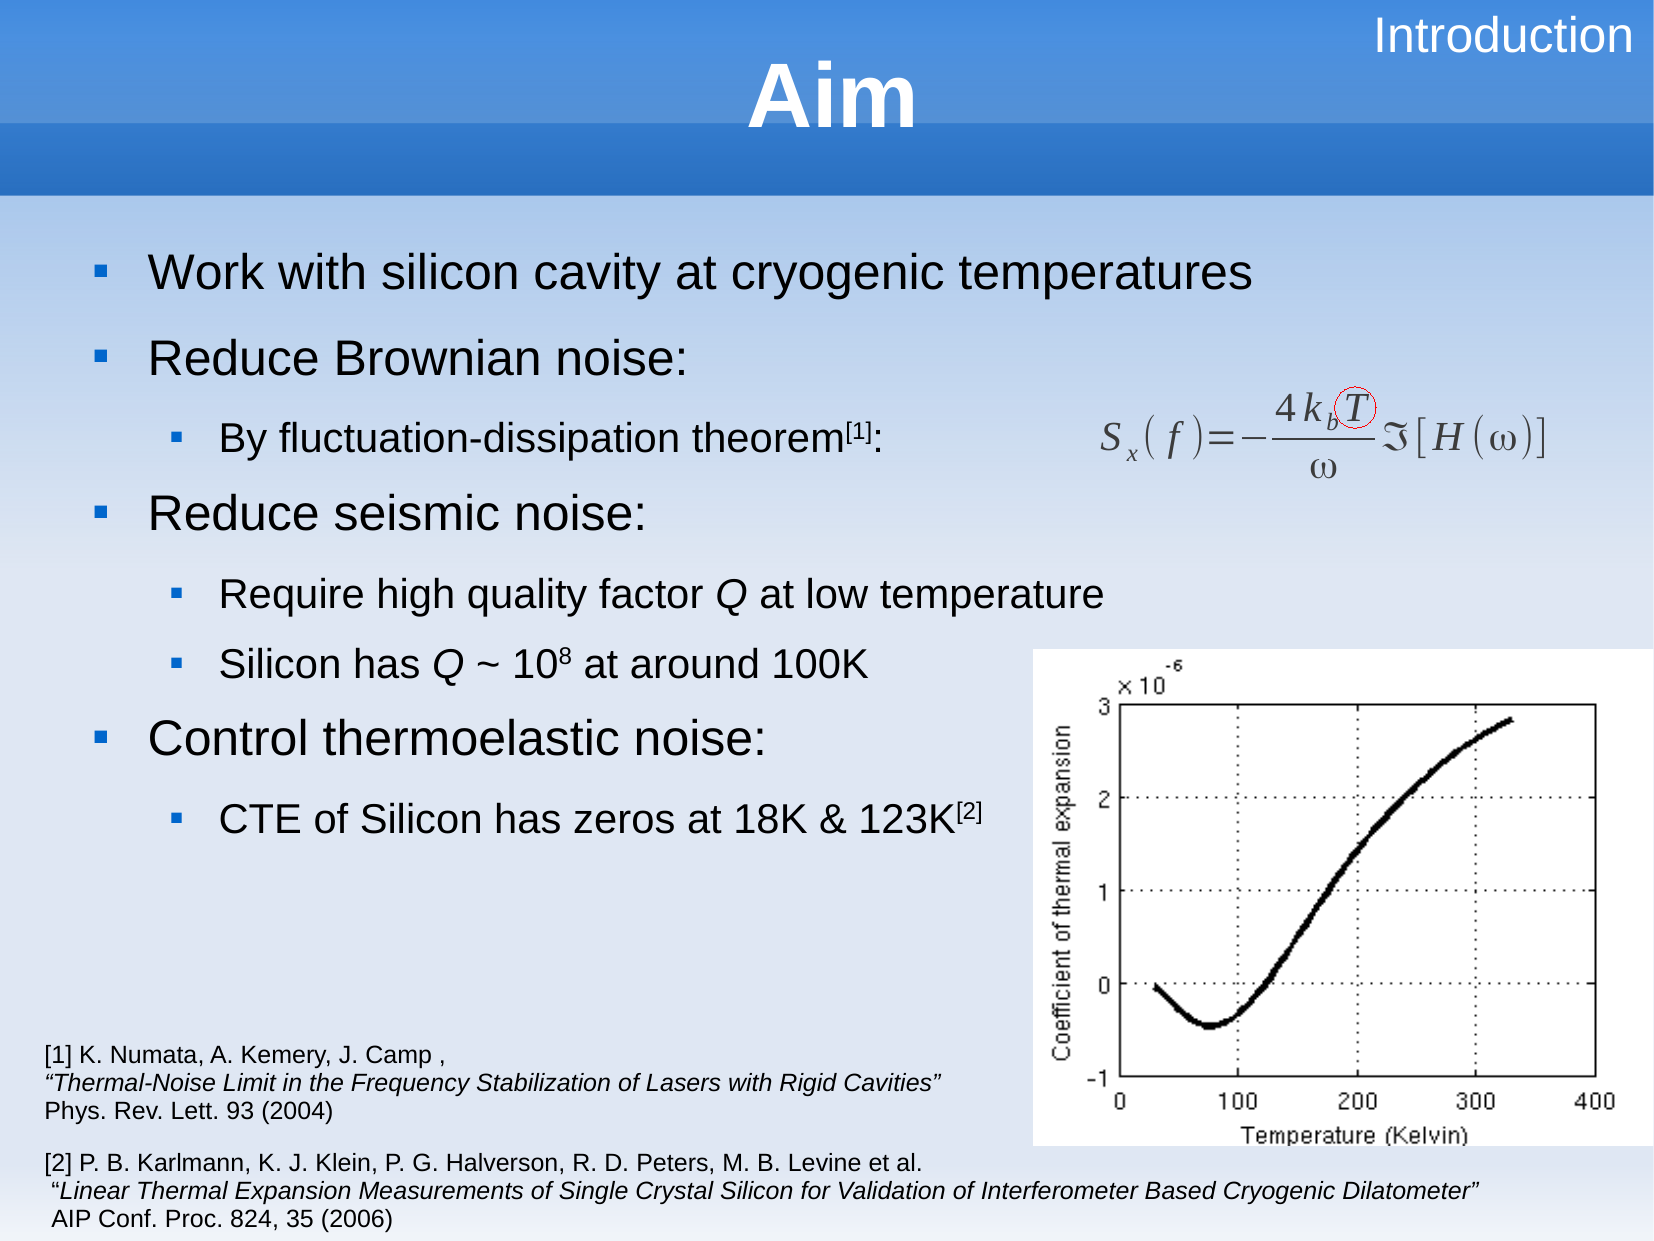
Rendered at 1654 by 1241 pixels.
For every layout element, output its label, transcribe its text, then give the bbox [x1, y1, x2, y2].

picture [0, 0, 1654, 1241]
title Aim [88, 29, 1577, 162]
text_box [2] P. B. Karlmann, K. J. Klein, P. G. Halverson, R. D. Peters, M. B. Levine et al. “Linear Thermal Expansion Measurements of Single Crystal Silicon for Validation of Interferometer Based Cryogenic Dilatometer” AIP Conf. Proc. 824, 35 (2006) [29, 1141, 1565, 1241]
text_box Introduction [1358, 0, 1654, 71]
chart [1092, 383, 1553, 488]
list Work with silicon cavity at cryogenic temperatures Reduce Brownian noise: By fluctuation-dissipation theorem[1]: Reduce seismic noise: Require high quality factor Q at low temperature Silicon has Q ~ 108 at around 100K Control thermoelastic noise: CTE of Silicon has zeros at 18K & 123K[2] [76, 244, 1565, 1033]
text_box [1] K. Numata, A. Kemery, J. Camp , “Thermal-Noise Limit in the Frequency Stabilization of Lasers with Rigid Cavities” Phys. Rev. Lett. 93 (2004) [29, 1033, 1033, 1133]
